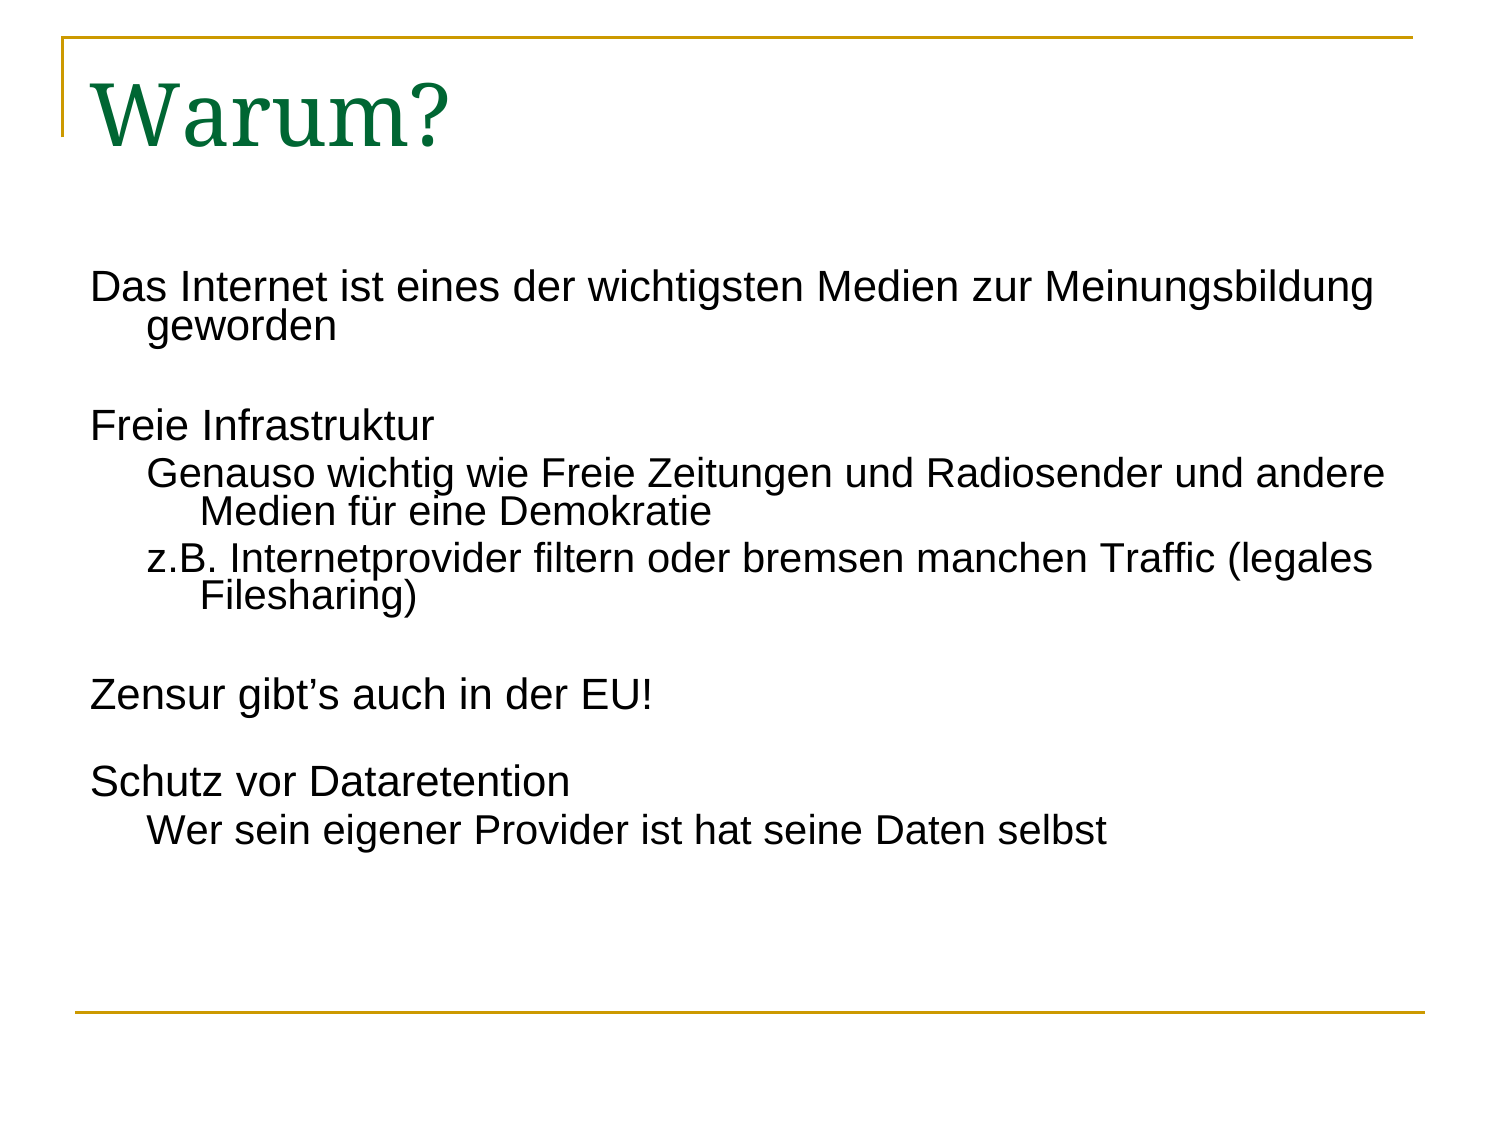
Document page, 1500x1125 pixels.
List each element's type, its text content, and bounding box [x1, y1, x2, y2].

title Warum? [75, 45, 1426, 233]
list Das Internet ist eines der wichtigsten Medien zur Meinungsbildung geworden Freie Infrastruktur Genauso wichtig wie Freie Zeitungen und Radiosender und andere Medien für eine Demokratie z.B. Internetprovider filtern oder bremsen manchen Traffic (legales Filesharing) Zensur gibt’s auch in der EU! Schutz vor Dataretention Wer sein eigener Provider ist hat seine Daten selbst [75, 262, 1426, 1006]
